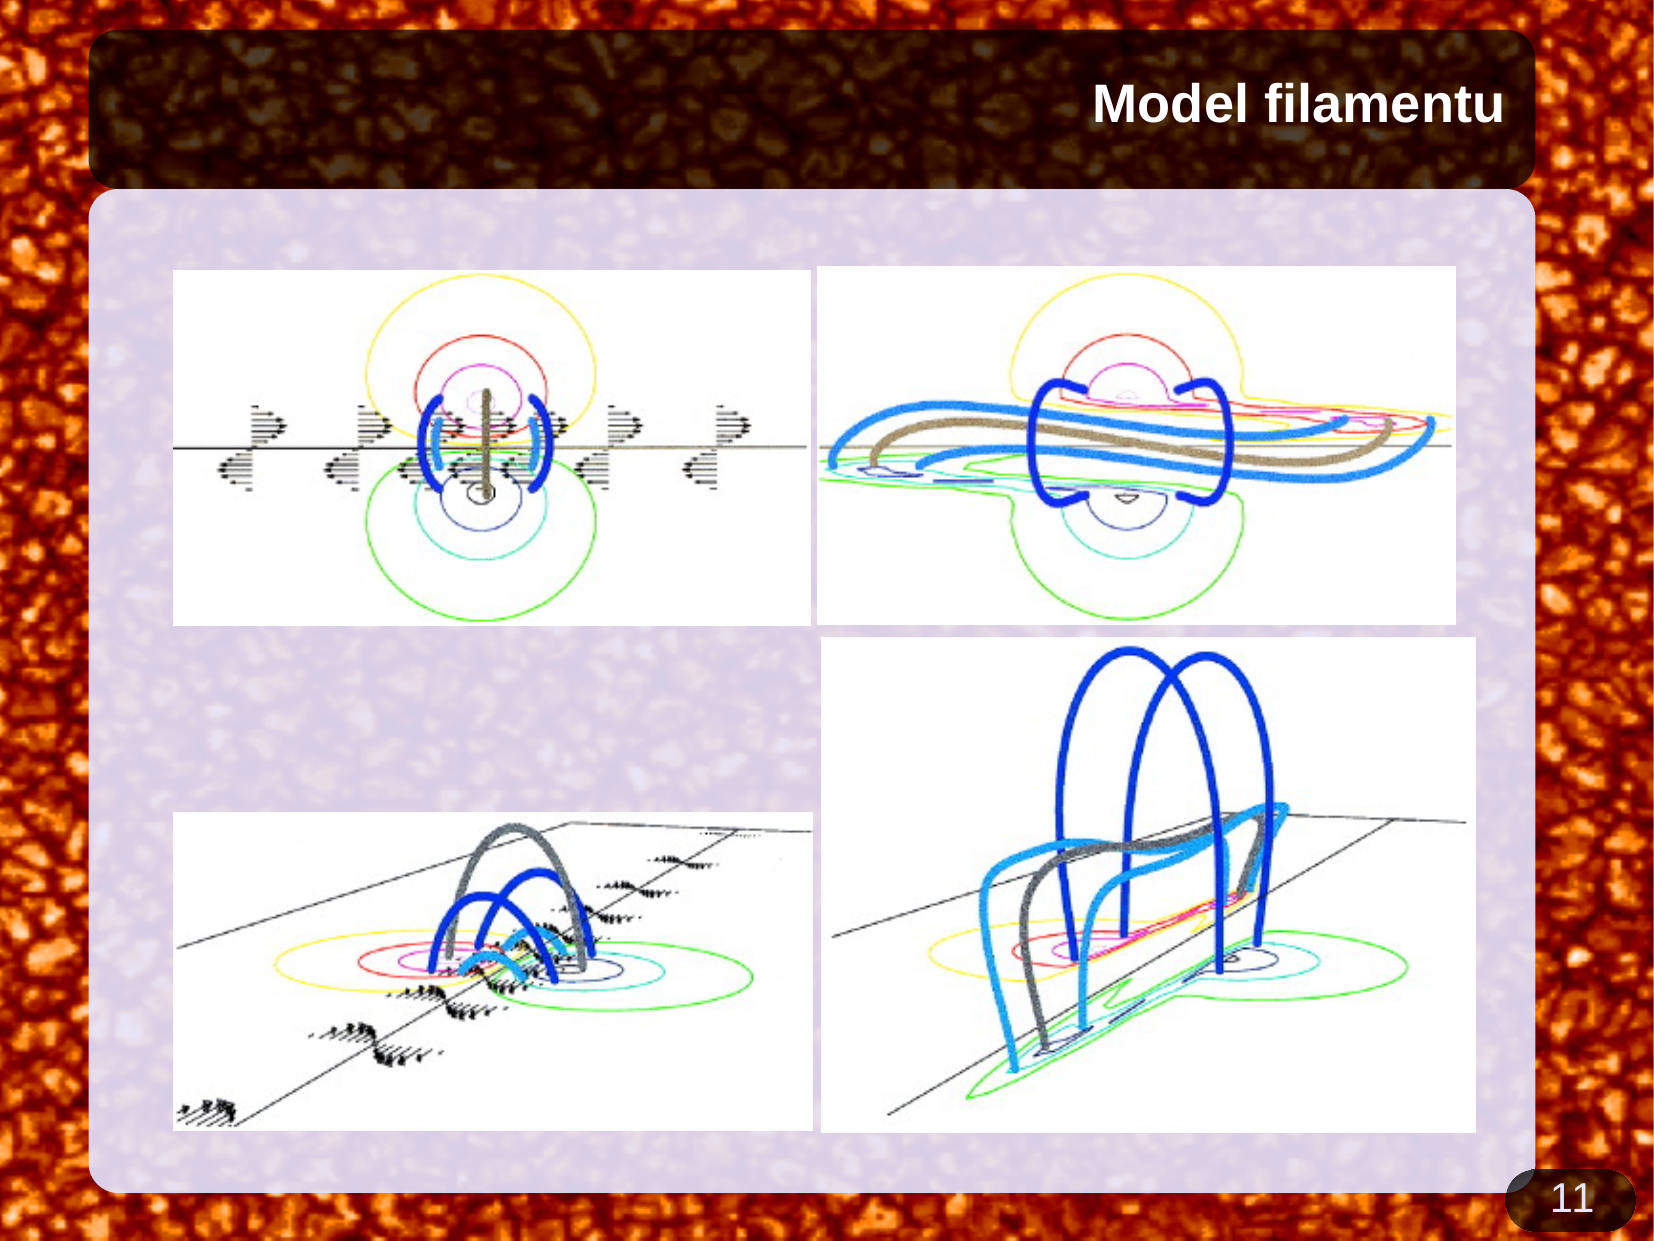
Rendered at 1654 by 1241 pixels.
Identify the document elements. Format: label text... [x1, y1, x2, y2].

title Model filamentu [118, 59, 1506, 148]
picture [0, 0, 1654, 1241]
